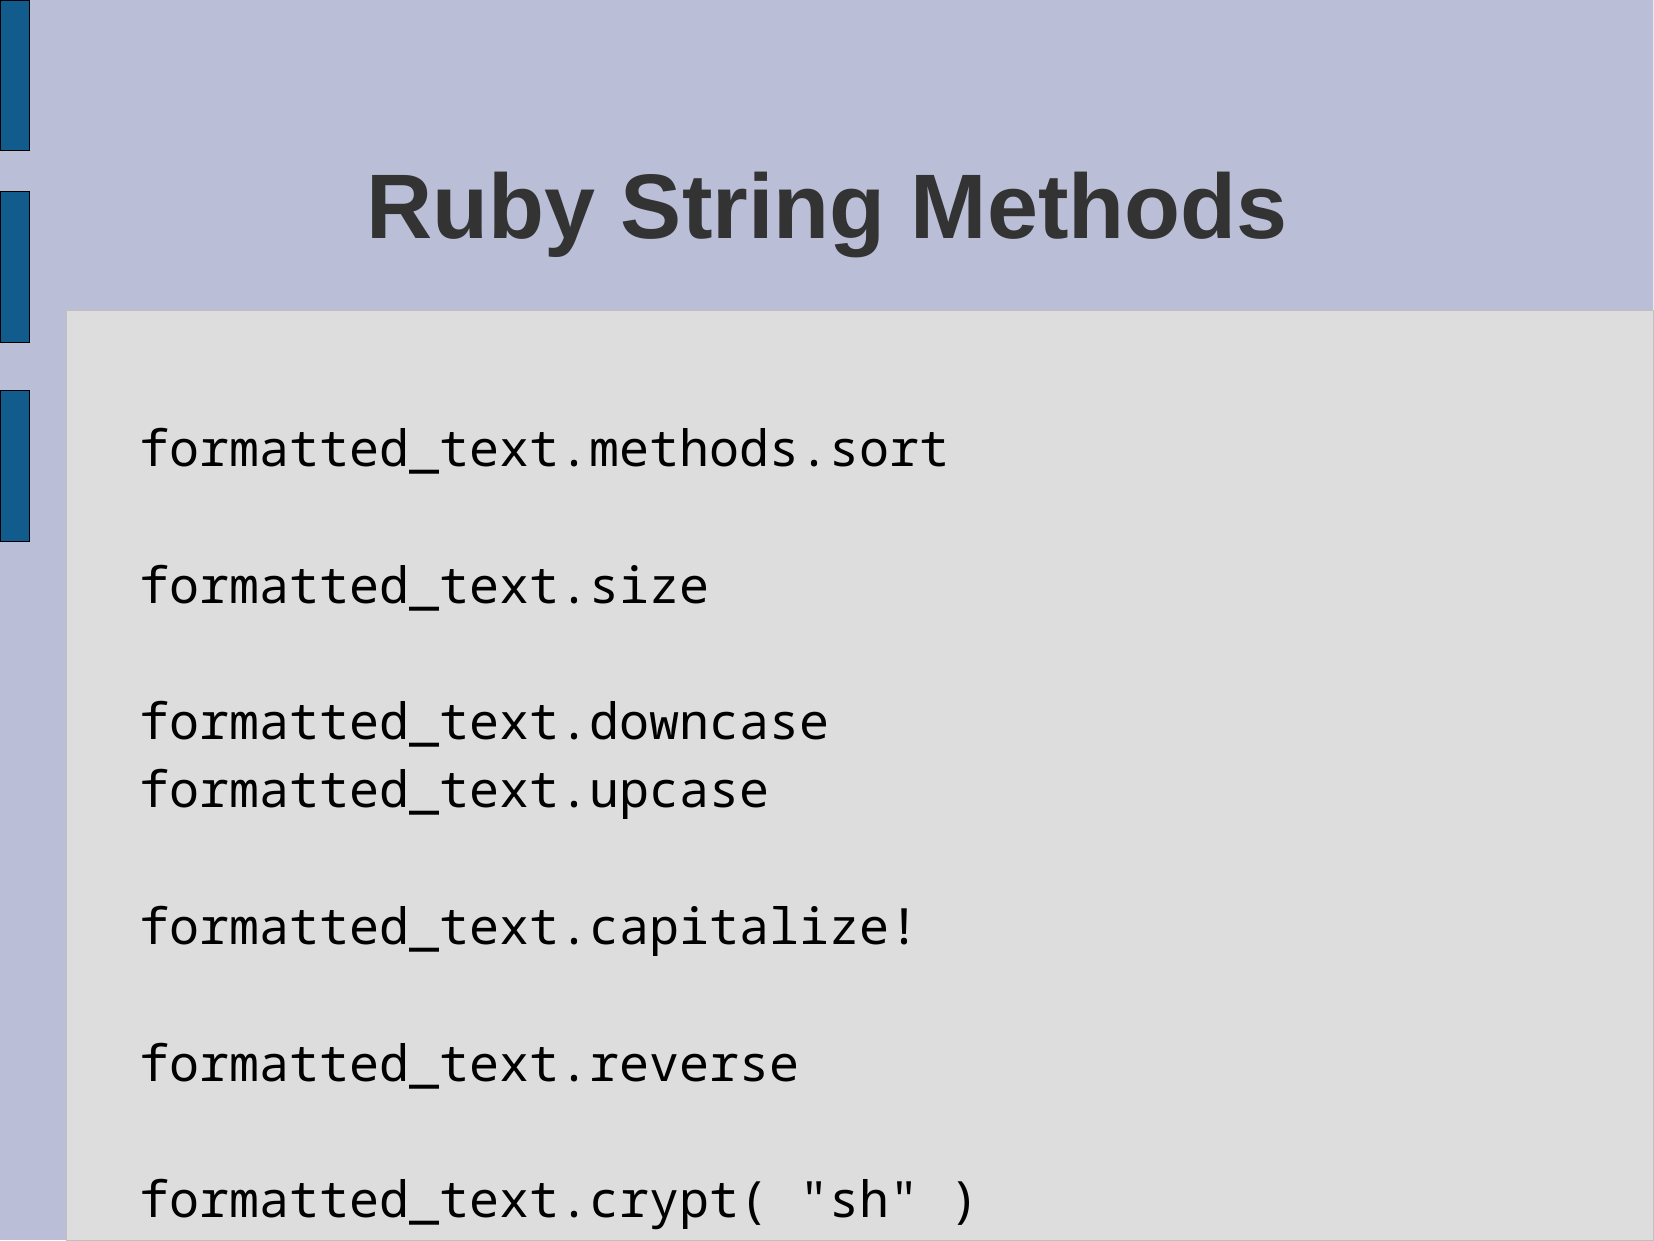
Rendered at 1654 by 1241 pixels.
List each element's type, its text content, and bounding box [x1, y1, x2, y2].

title Ruby String Methods [121, 102, 1534, 311]
list formatted_text.methods.sort formatted_text.size formatted_text.downcase formatted_text.upcase formatted_text.capitalize! formatted_text.reverse formatted_text.crypt( "sh" ) formatted_text.empty? [121, 344, 1534, 1215]
